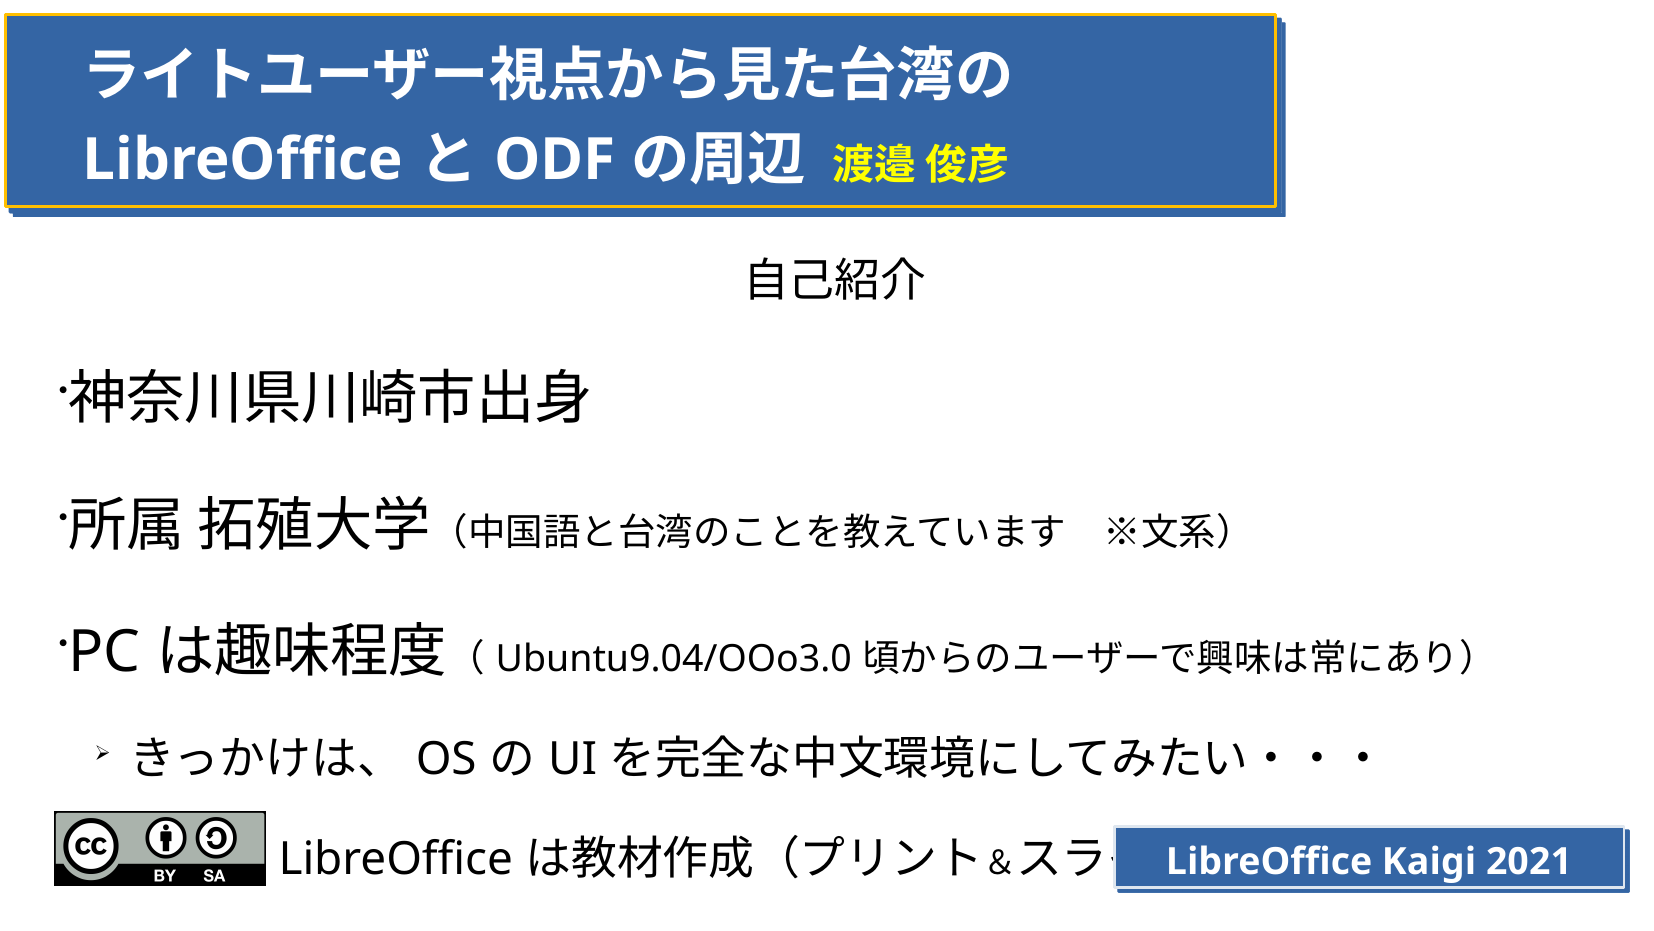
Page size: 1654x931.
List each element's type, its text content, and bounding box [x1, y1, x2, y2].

subtitle 自己紹介 神奈川県川崎市出身 所属 拓殖大学（中国語と台湾のことを教えています ※文系） PCは趣味程度（Ubuntu9.04/OOo3.0頃からのユーザーで興味は常にあり） きっかけは、OSのUIを完全な中文環境にしてみたい・・・ いま、LibreOfficeは教材作成（プリント＆スライド資料）で利用 台湾に2008～2012年滞在 [59, 233, 1595, 931]
text_box LibreOffice Kaigi 2021 [1114, 826, 1625, 888]
picture [54, 811, 266, 886]
title ライトユーザー視点から見た台湾のLibreOfficeとODFの周辺 渡邉 俊彦 [82, 0, 1235, 233]
